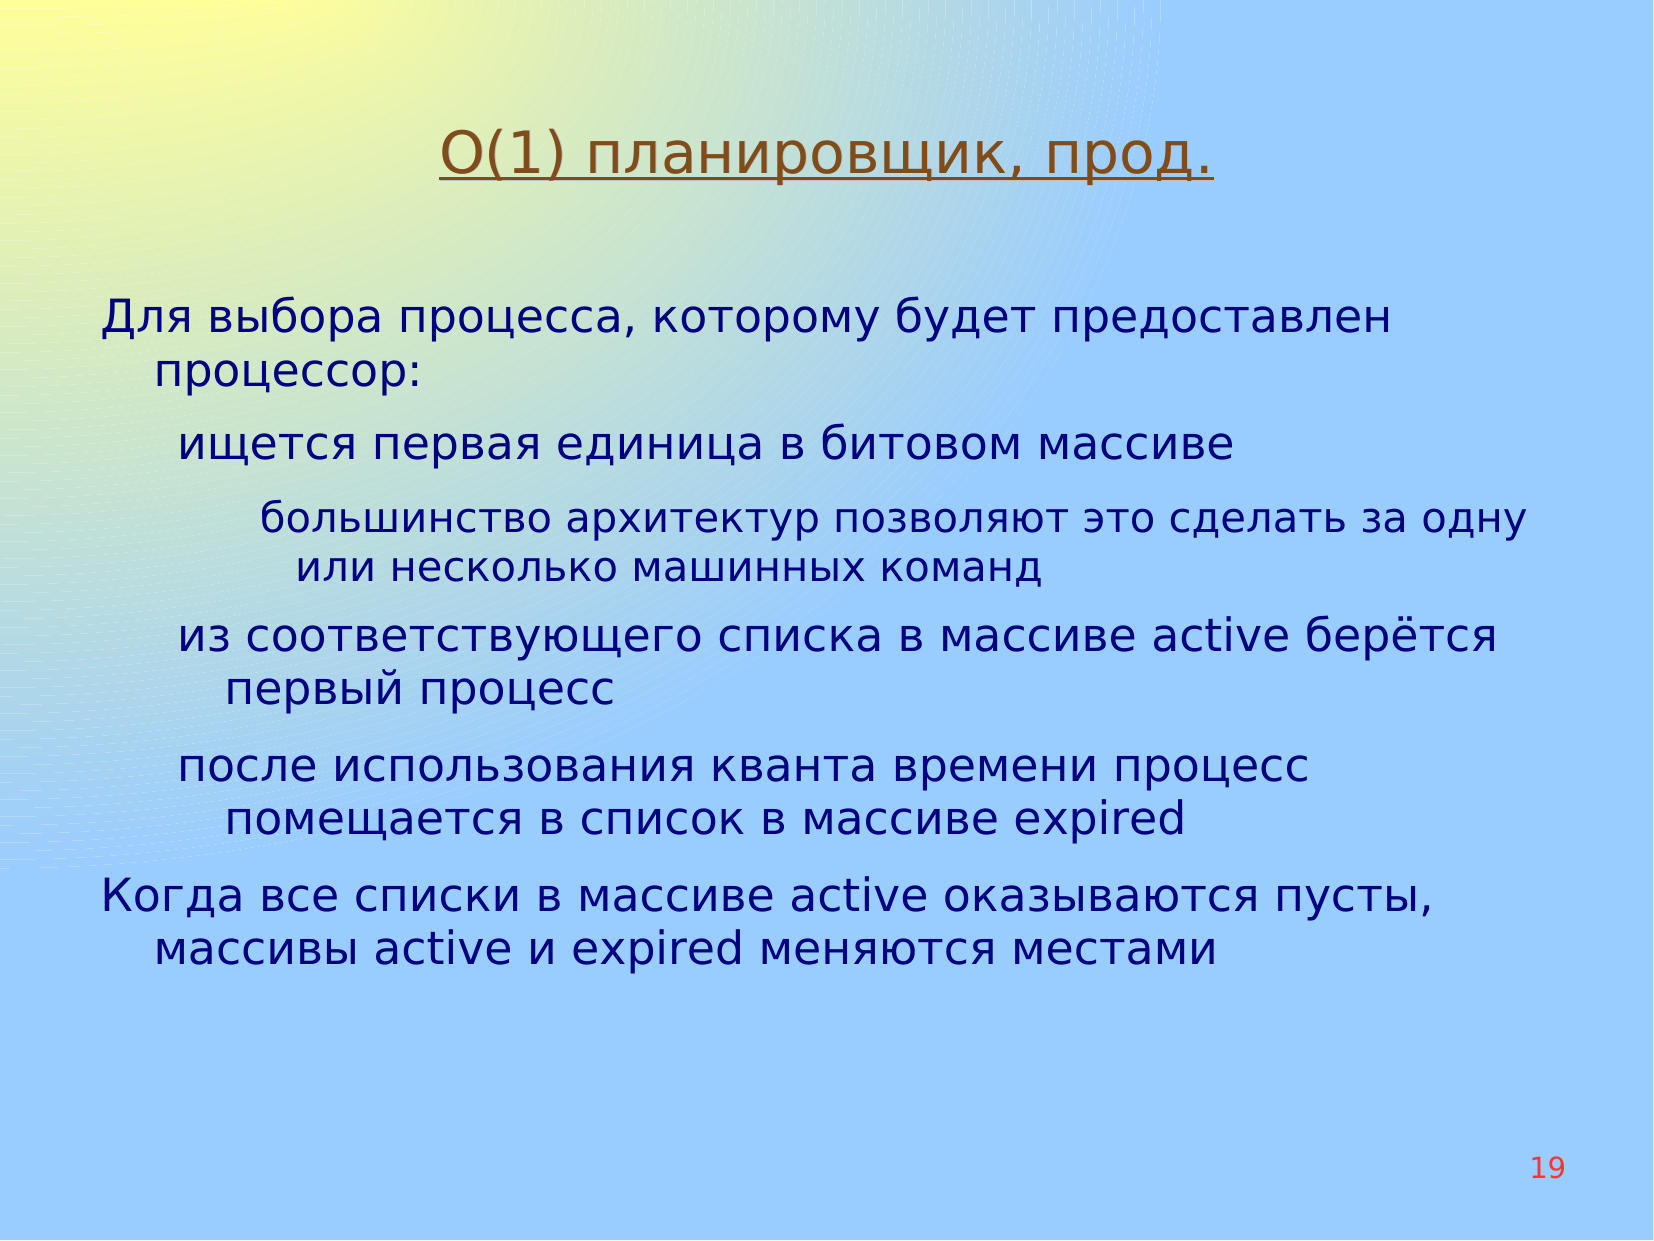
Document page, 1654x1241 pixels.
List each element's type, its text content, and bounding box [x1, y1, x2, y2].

list Для выбора процесса, которому будет предоставлен процессор: ищется первая единица в битовом массиве большинство архитектур позволяют это сделать за одну или несколько машинных команд из соответствующего списка в массиве active берётся первый процесс после использования кванта времени процесс помещается в список в массиве expired Когда все списки в массиве active оказываются пусты, массивы active и expired меняются местами [82, 290, 1571, 1094]
title O(1) планировщик, прод. [82, 56, 1571, 250]
